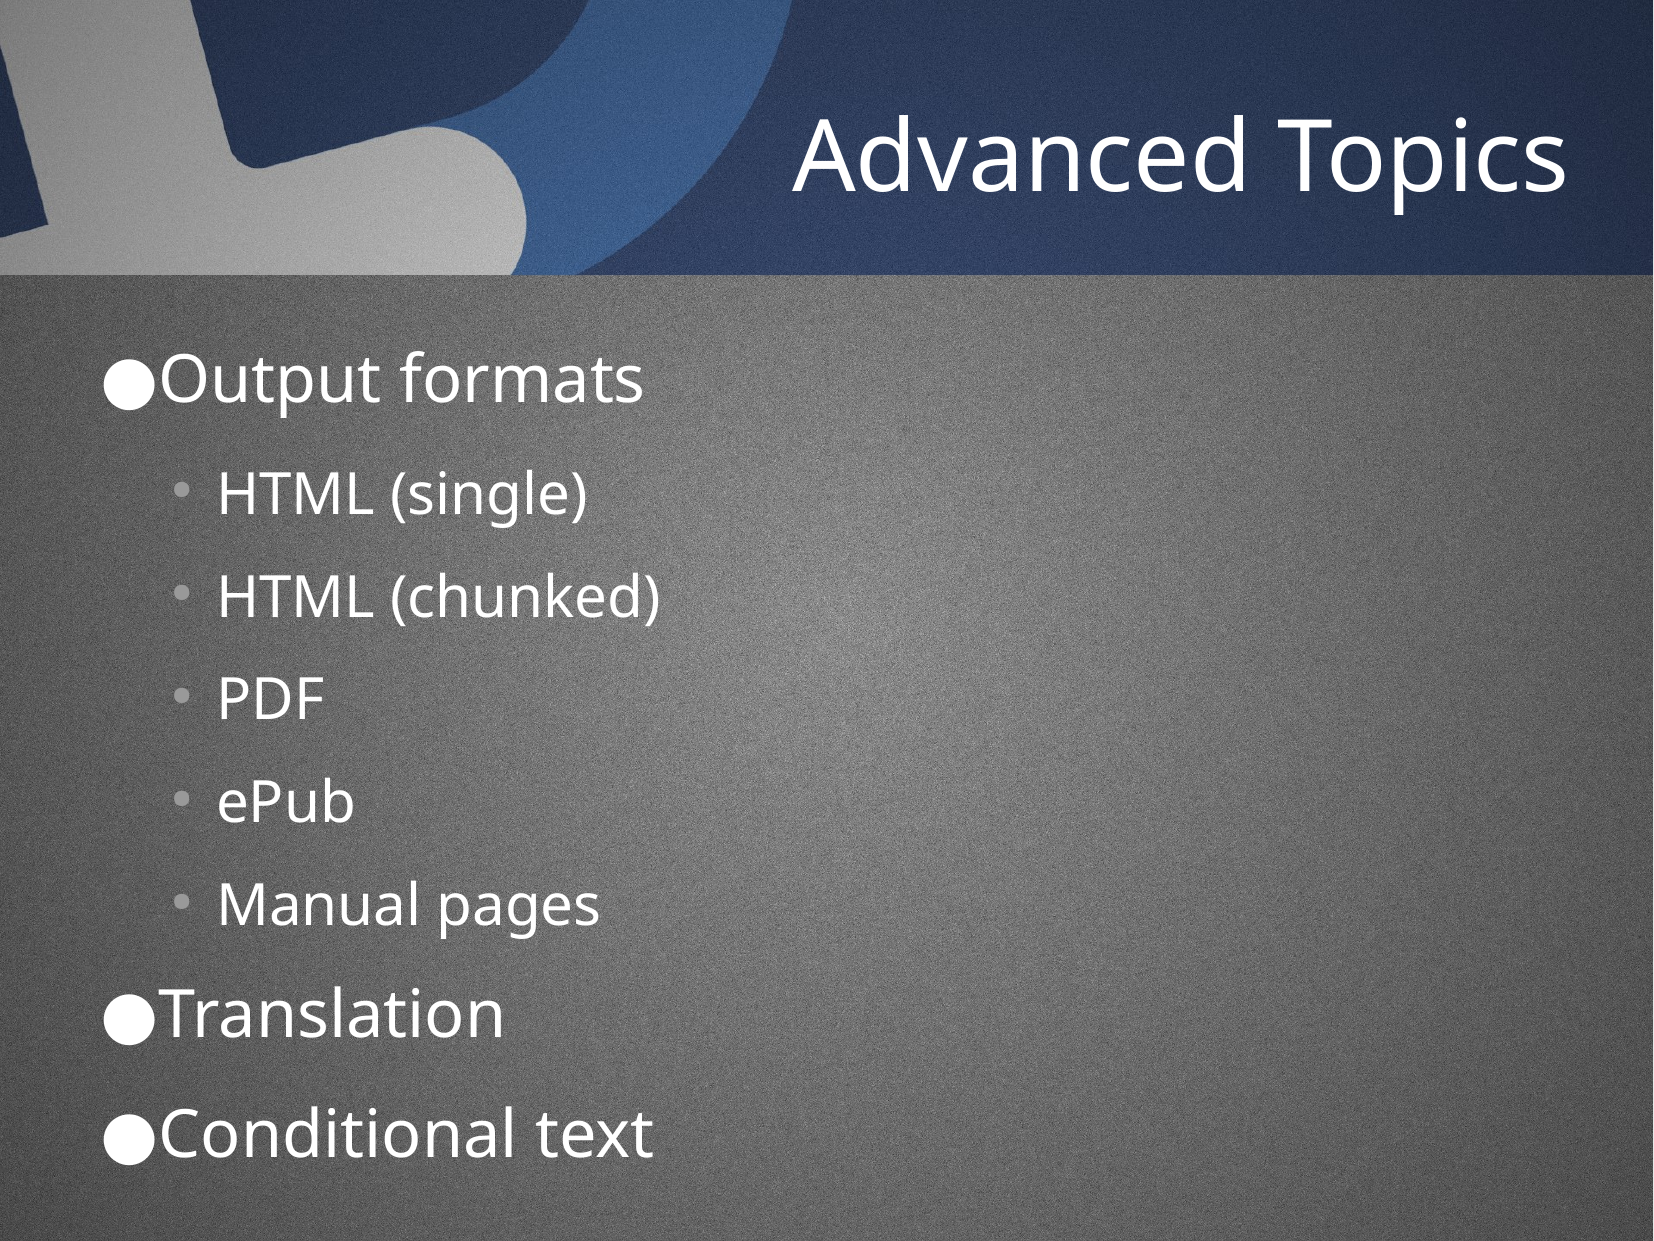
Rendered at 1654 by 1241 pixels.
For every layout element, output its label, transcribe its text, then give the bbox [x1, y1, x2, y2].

picture [0, 0, 1654, 1241]
list Output formats HTML (single) HTML (chunked) PDF ePub Manual pages Translation Conditional text [82, 331, 1571, 1151]
title Advanced Topics [82, 49, 1571, 257]
